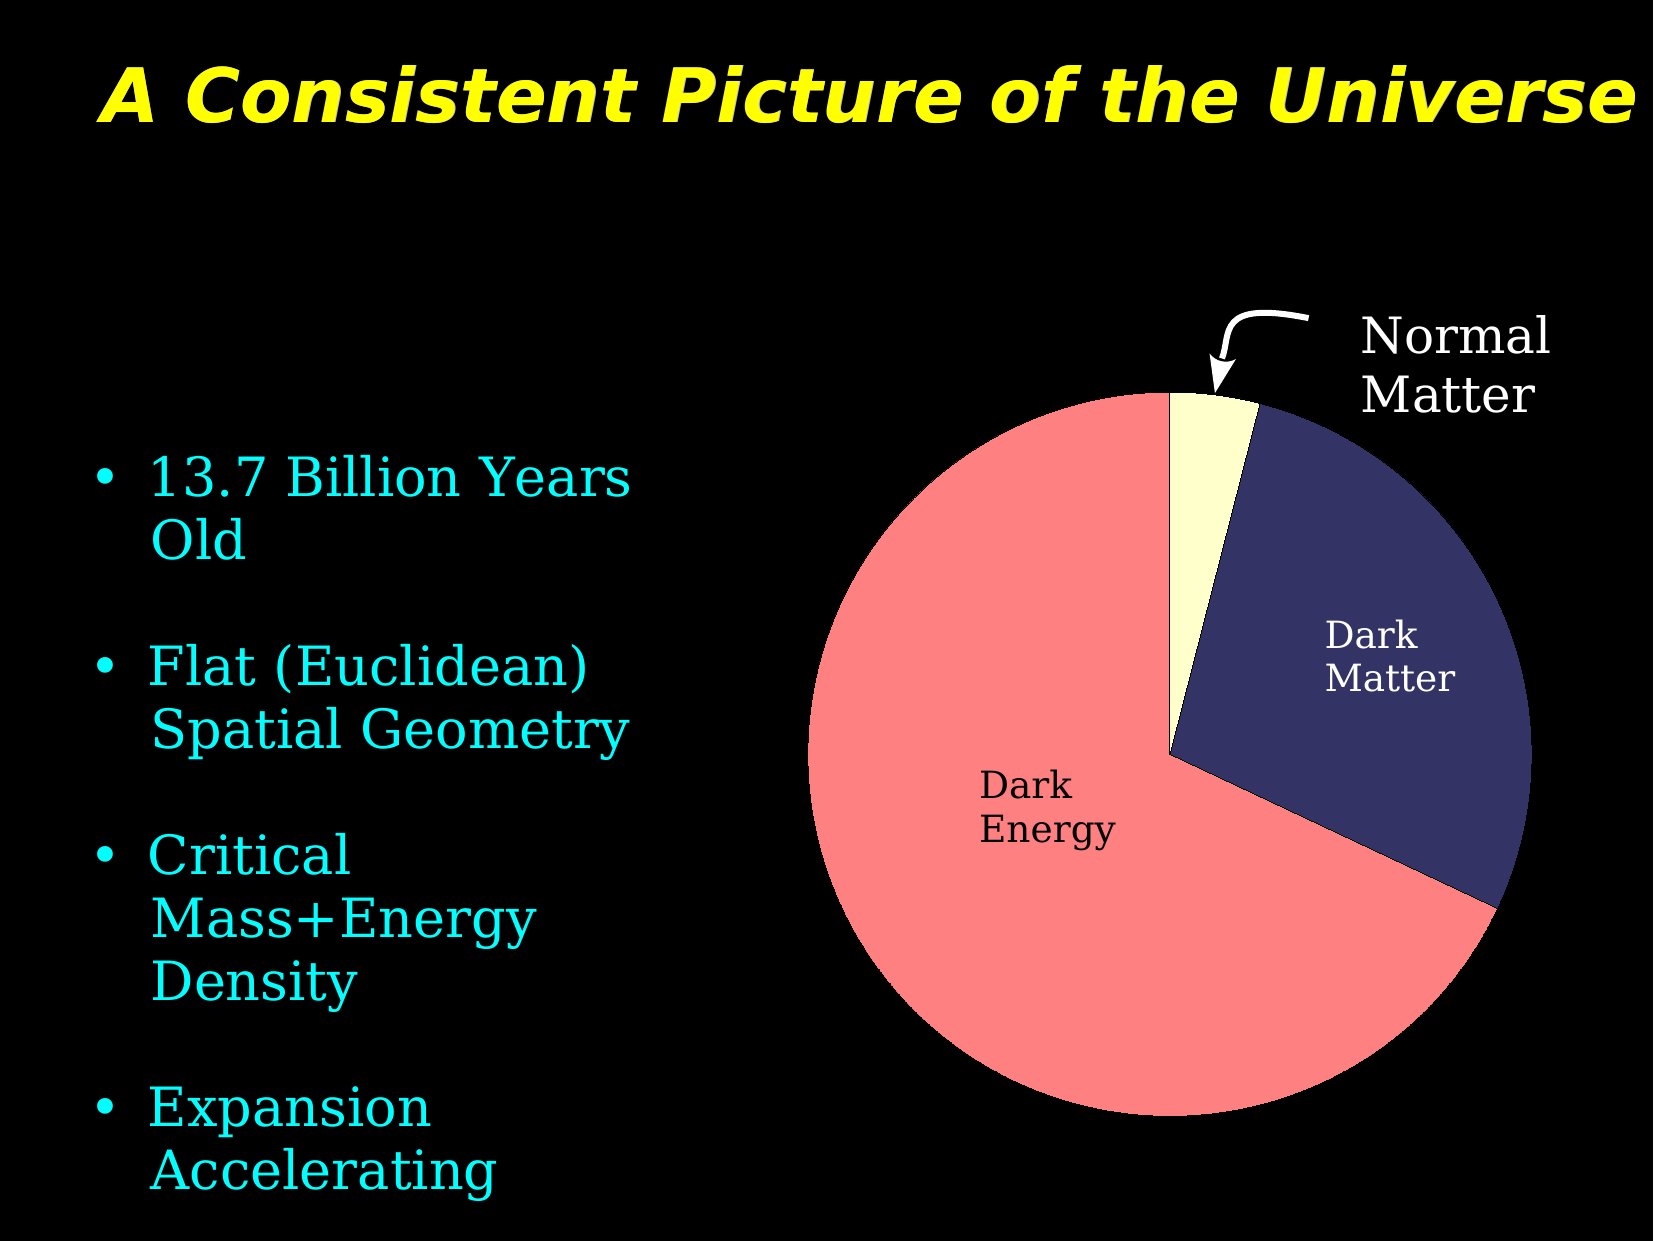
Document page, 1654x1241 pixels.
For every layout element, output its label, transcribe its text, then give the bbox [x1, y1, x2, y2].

text_box • 13.7 Billion Years Old • Flat (Euclidean) Spatial Geometry • Critical Mass+Energy Density • Expansion Accelerating [75, 438, 751, 1210]
text_box Dark Energy [964, 756, 1139, 884]
chart [693, 363, 1647, 1132]
text_box A Consistent Picture of the Universe [86, 45, 1624, 165]
text_box Normal Matter [1346, 299, 1567, 432]
text_box Dark Matter [1309, 606, 1474, 734]
